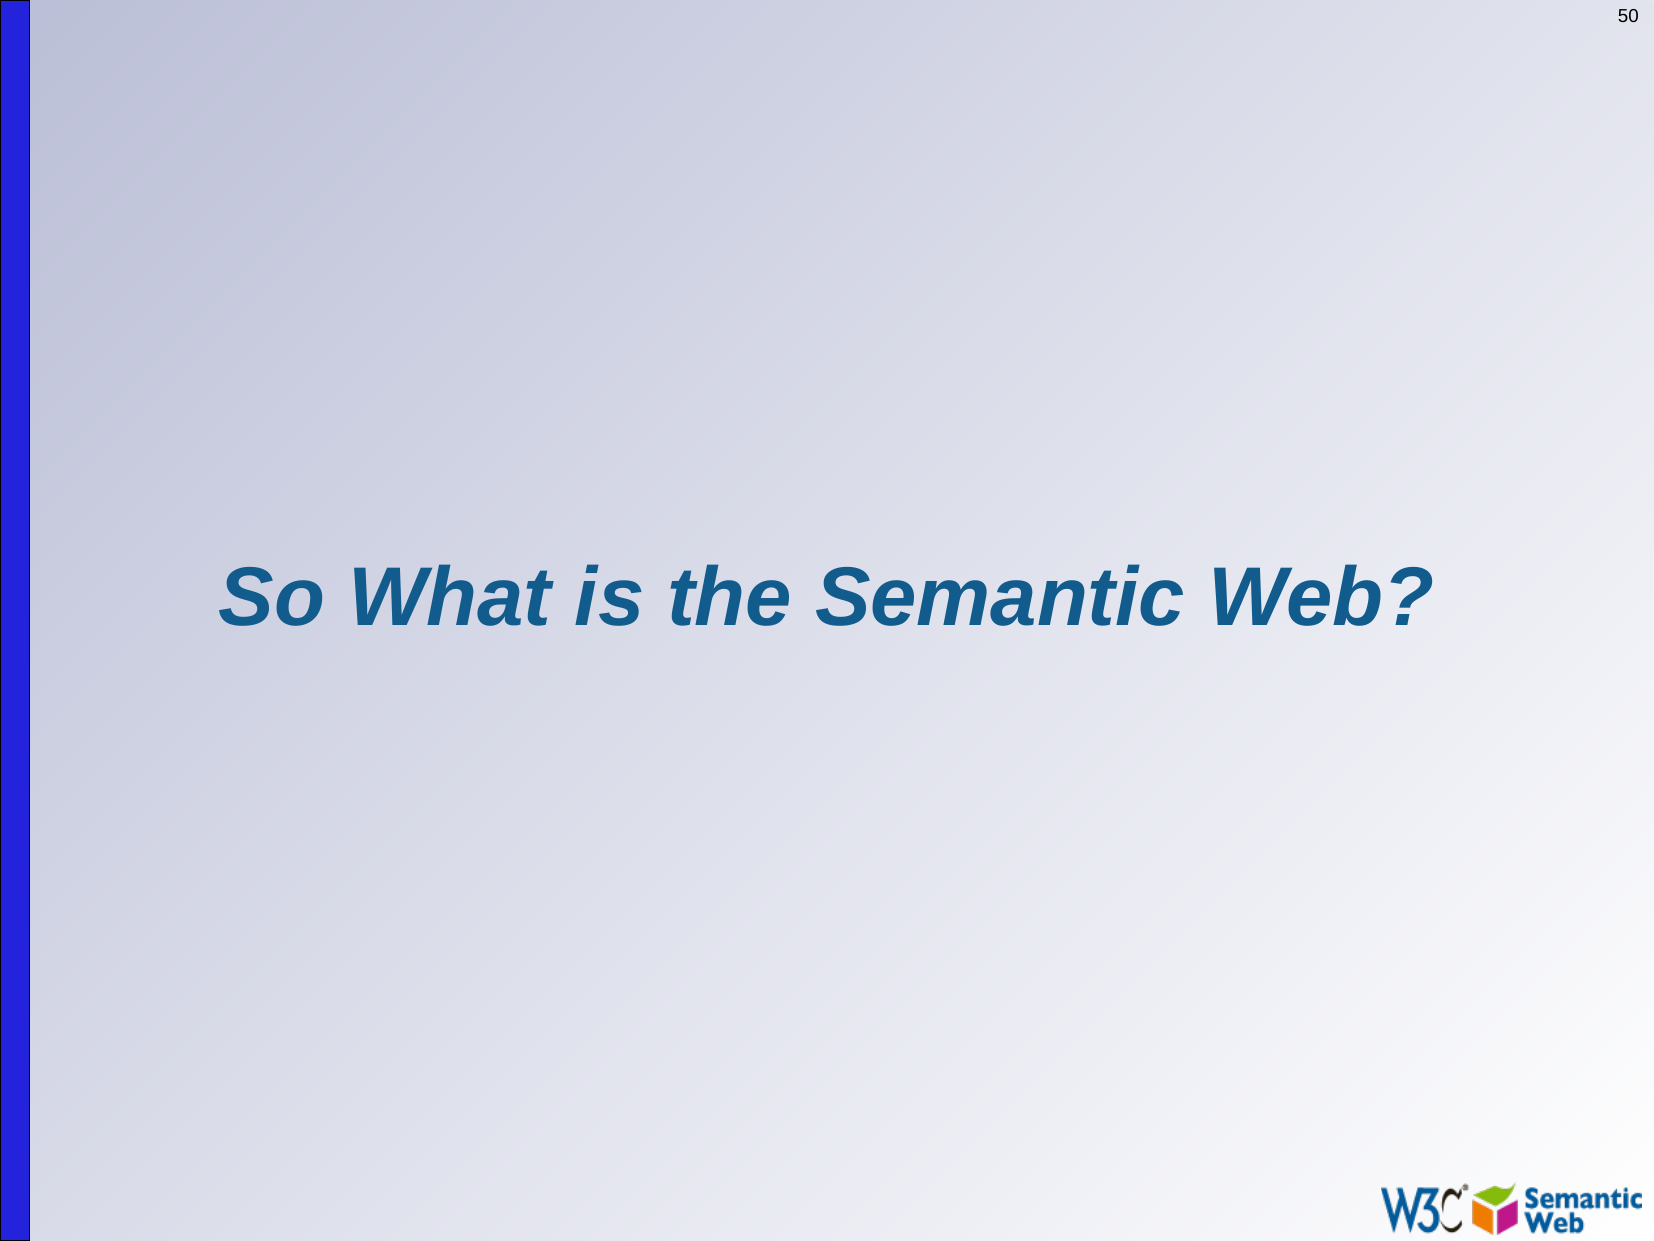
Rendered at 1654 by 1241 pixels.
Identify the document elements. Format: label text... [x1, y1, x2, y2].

title So What is the Semantic Web? [59, 546, 1595, 650]
picture [1381, 1181, 1642, 1235]
